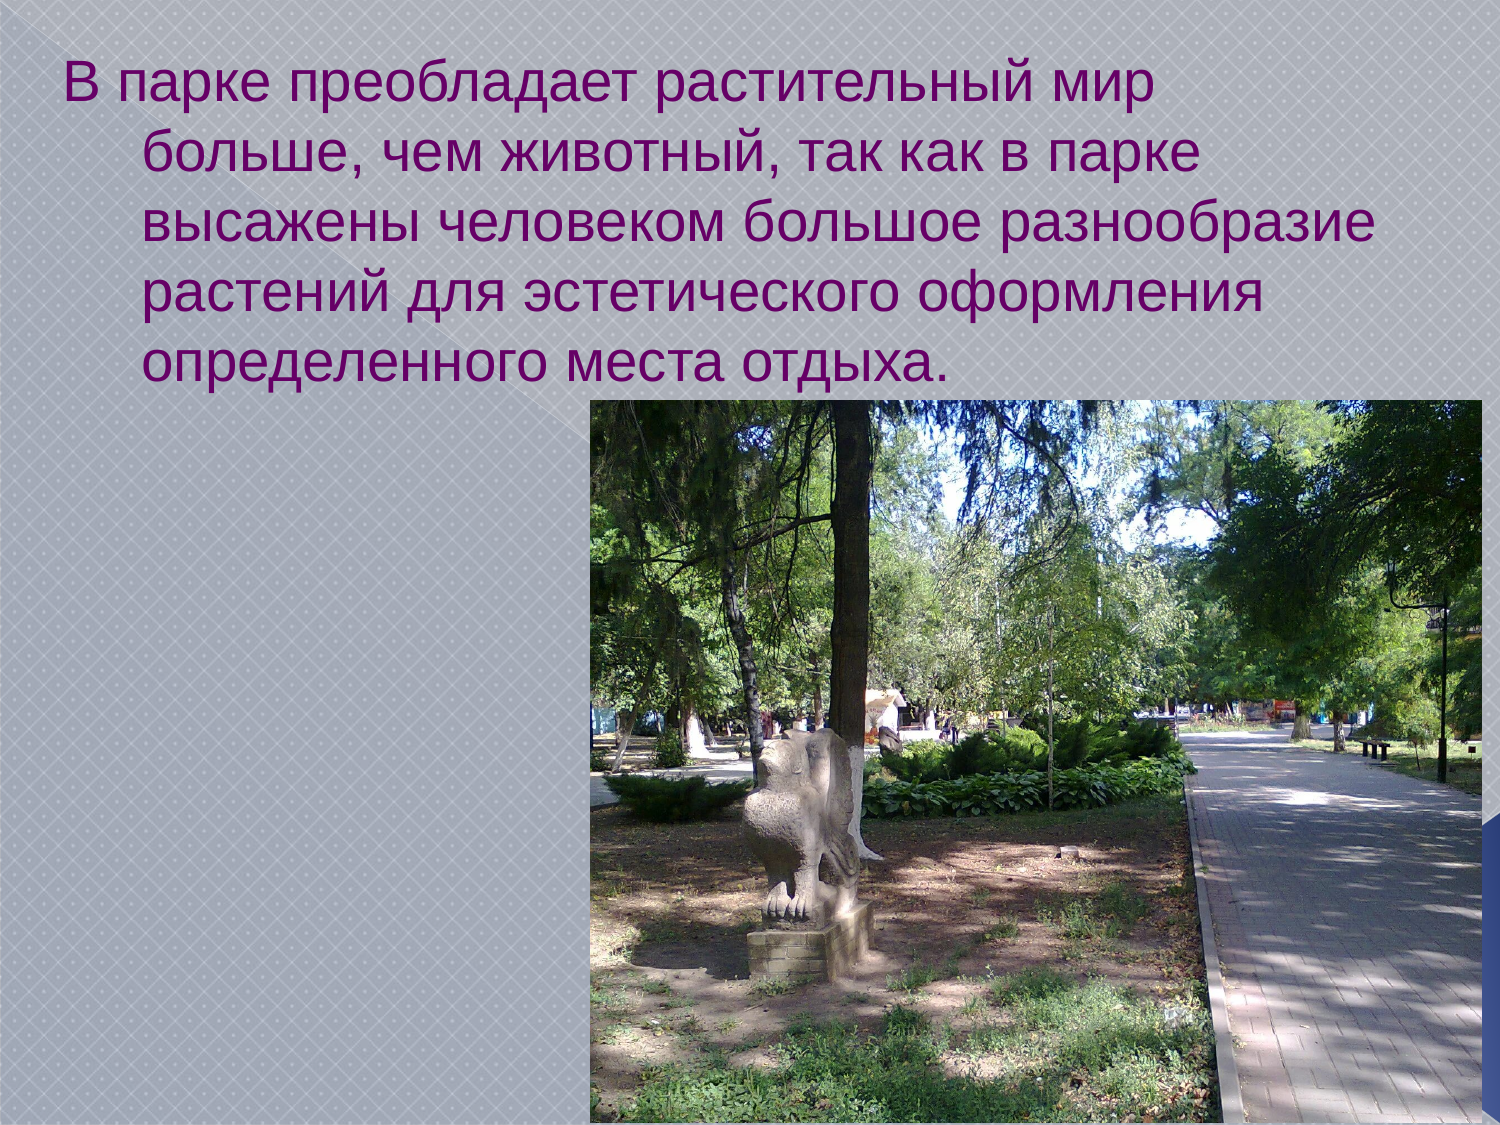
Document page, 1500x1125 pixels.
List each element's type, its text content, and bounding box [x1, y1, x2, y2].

picture [0, 0, 1500, 1125]
title В парке преобладает растительный мир больше, чем животный, так как в парке высажены человеком большое разнообразие растений для эстетического оформления определенного места отдыха. [47, 35, 1398, 401]
